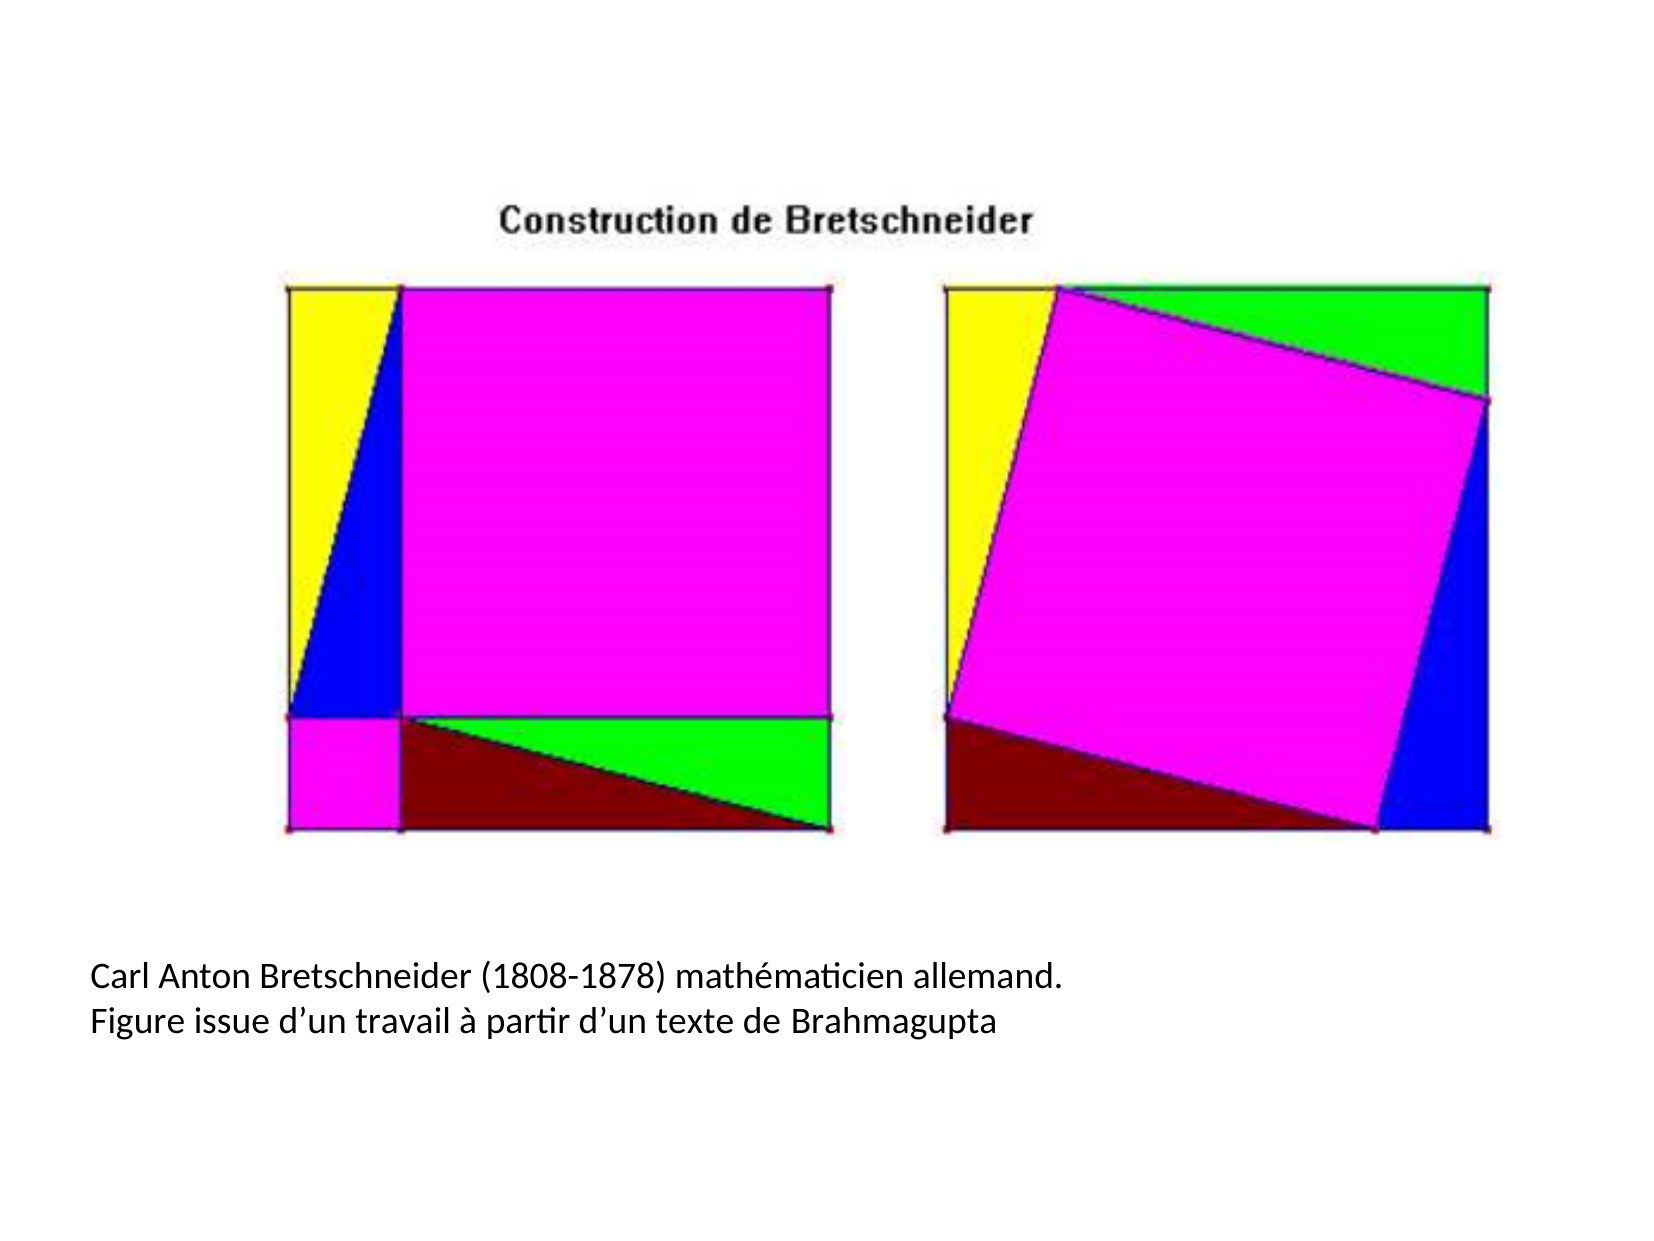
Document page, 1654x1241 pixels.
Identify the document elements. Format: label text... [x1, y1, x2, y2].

text_box Carl Anton Bretschneider (1808-1878) mathématicien allemand. Figure issue d’un travail à partir d’un texte de Brahmagupta [75, 943, 1654, 1050]
picture [158, 182, 1547, 907]
